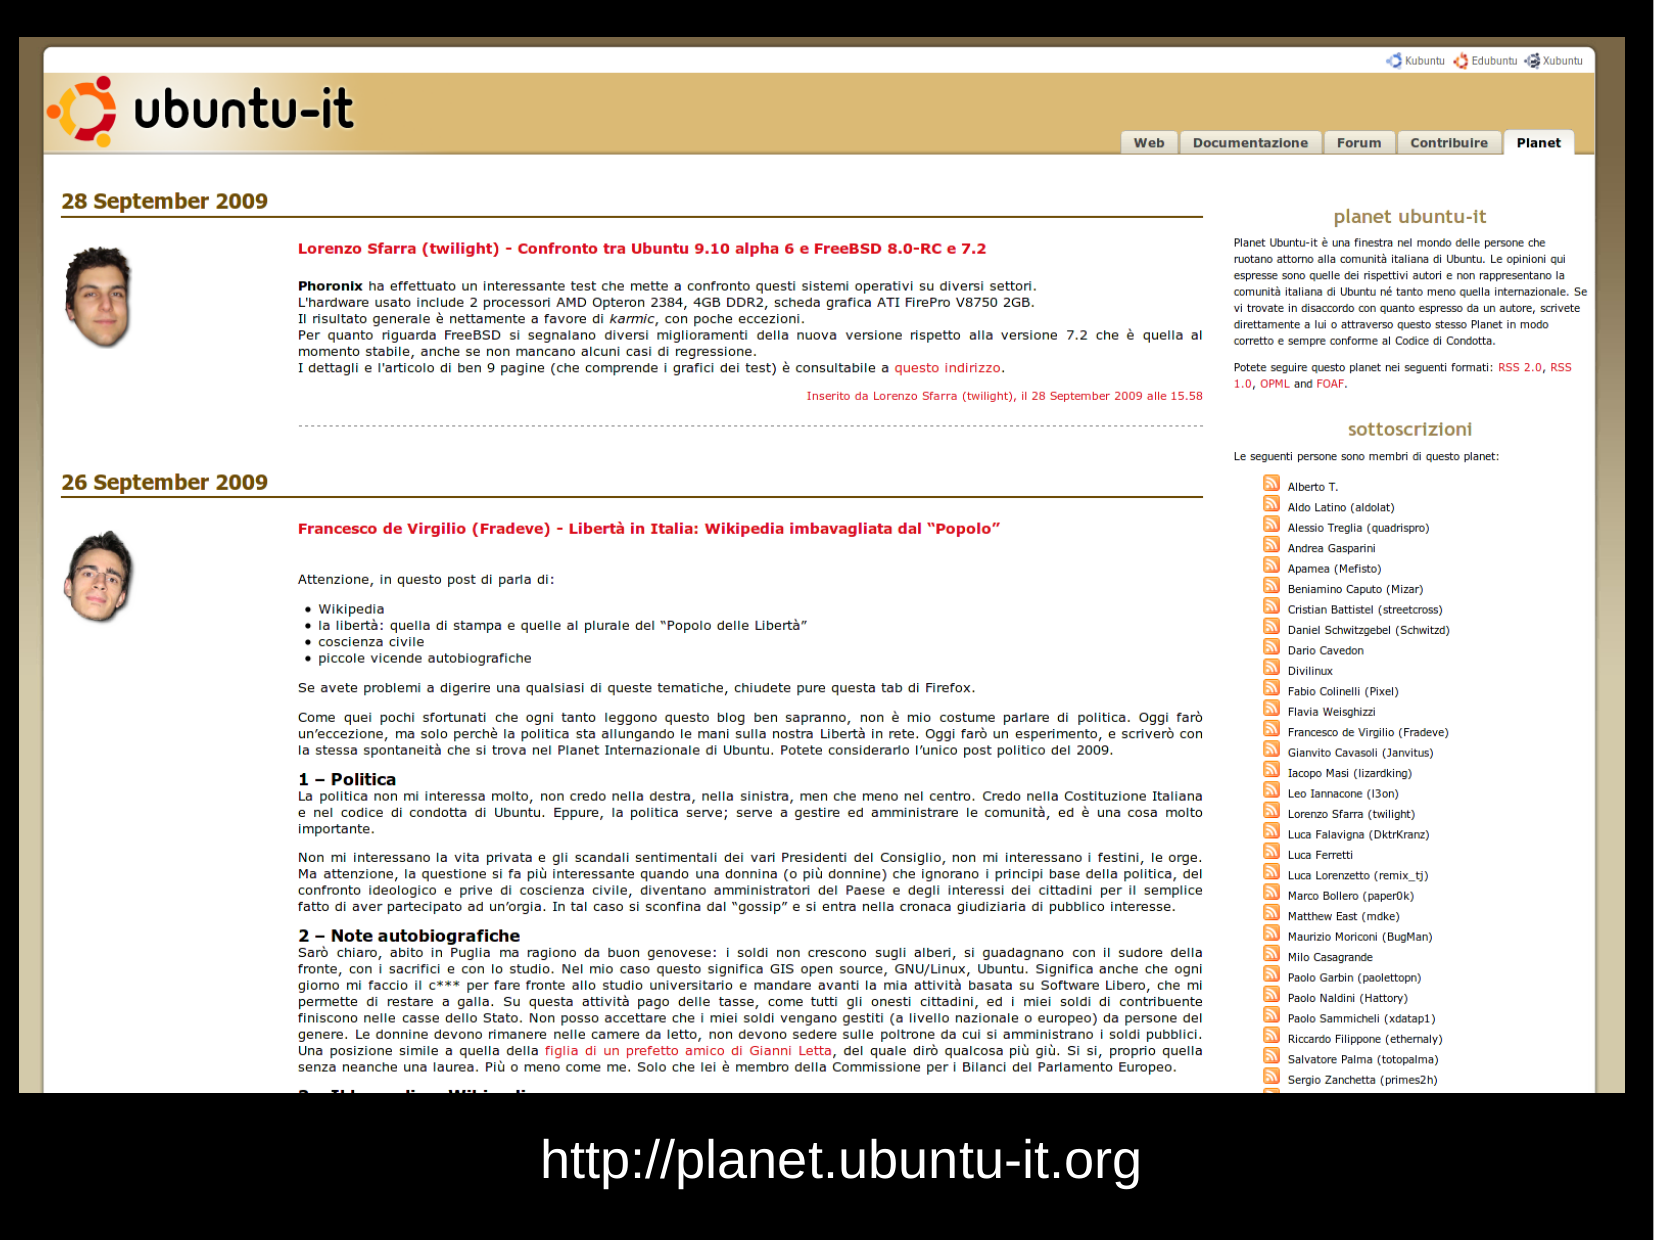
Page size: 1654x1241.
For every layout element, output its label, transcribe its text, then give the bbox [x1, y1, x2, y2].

text_box http://planet.ubuntu-it.org [29, 1122, 1654, 1210]
picture [19, 37, 1625, 1093]
